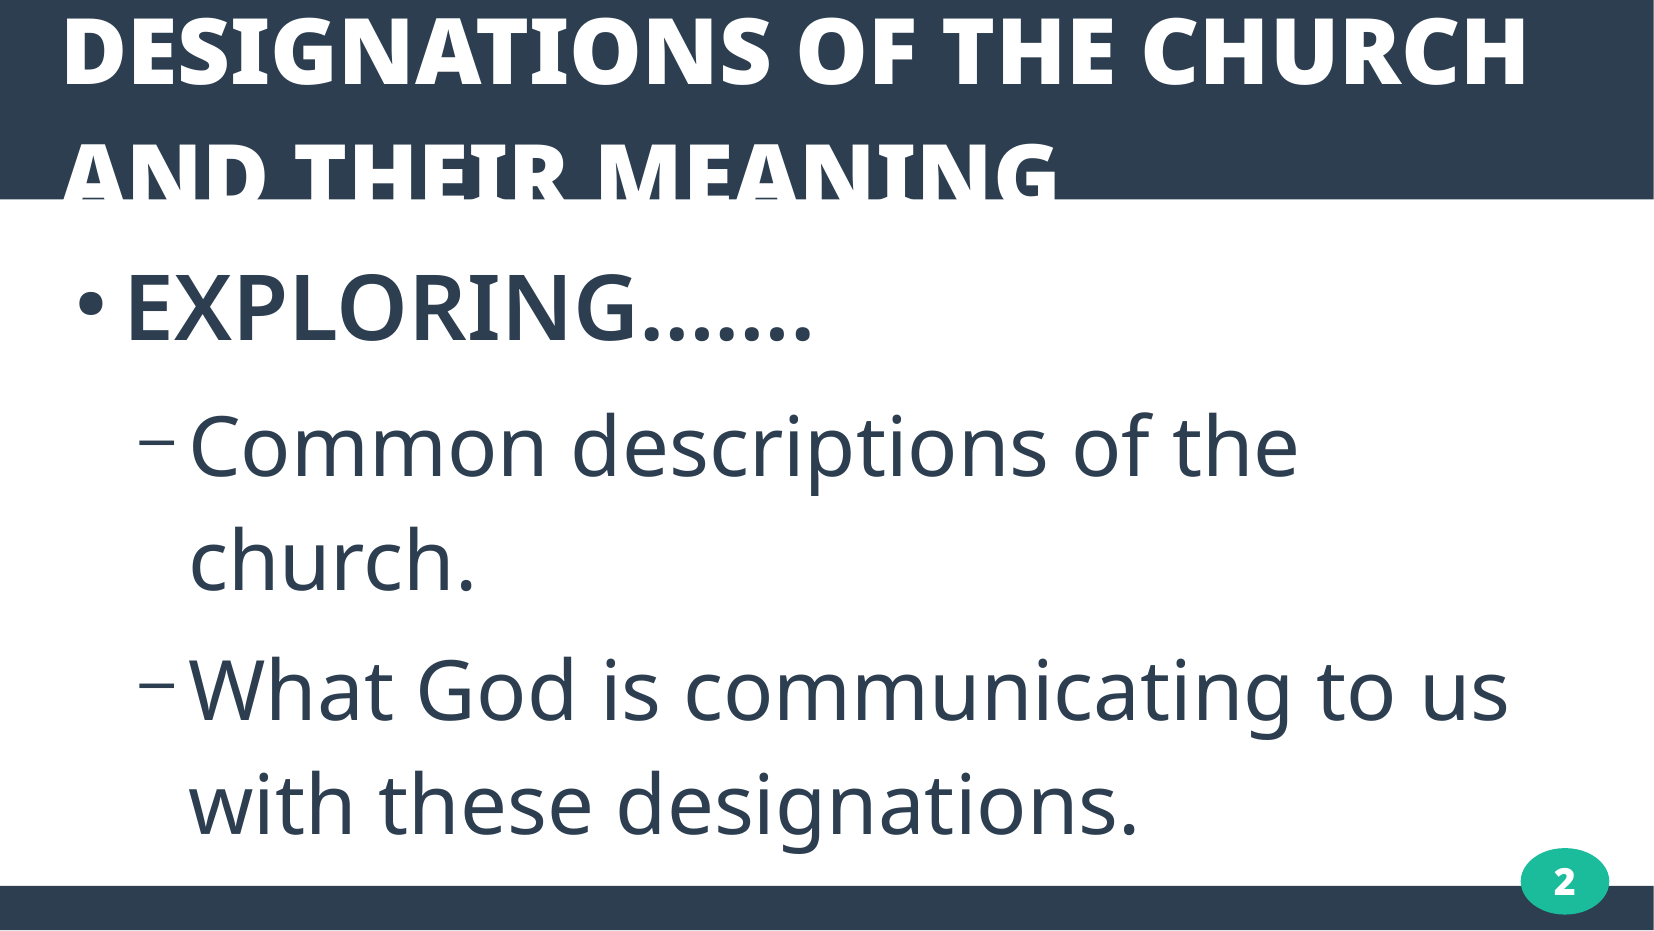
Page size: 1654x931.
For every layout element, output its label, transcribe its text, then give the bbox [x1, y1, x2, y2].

list EXPLORING……. Common descriptions of the church. What God is communicating to us with these designations. [59, 243, 1595, 864]
title DESIGNATIONS OF THE CHURCH AND THEIR MEANING [60, 0, 1596, 106]
